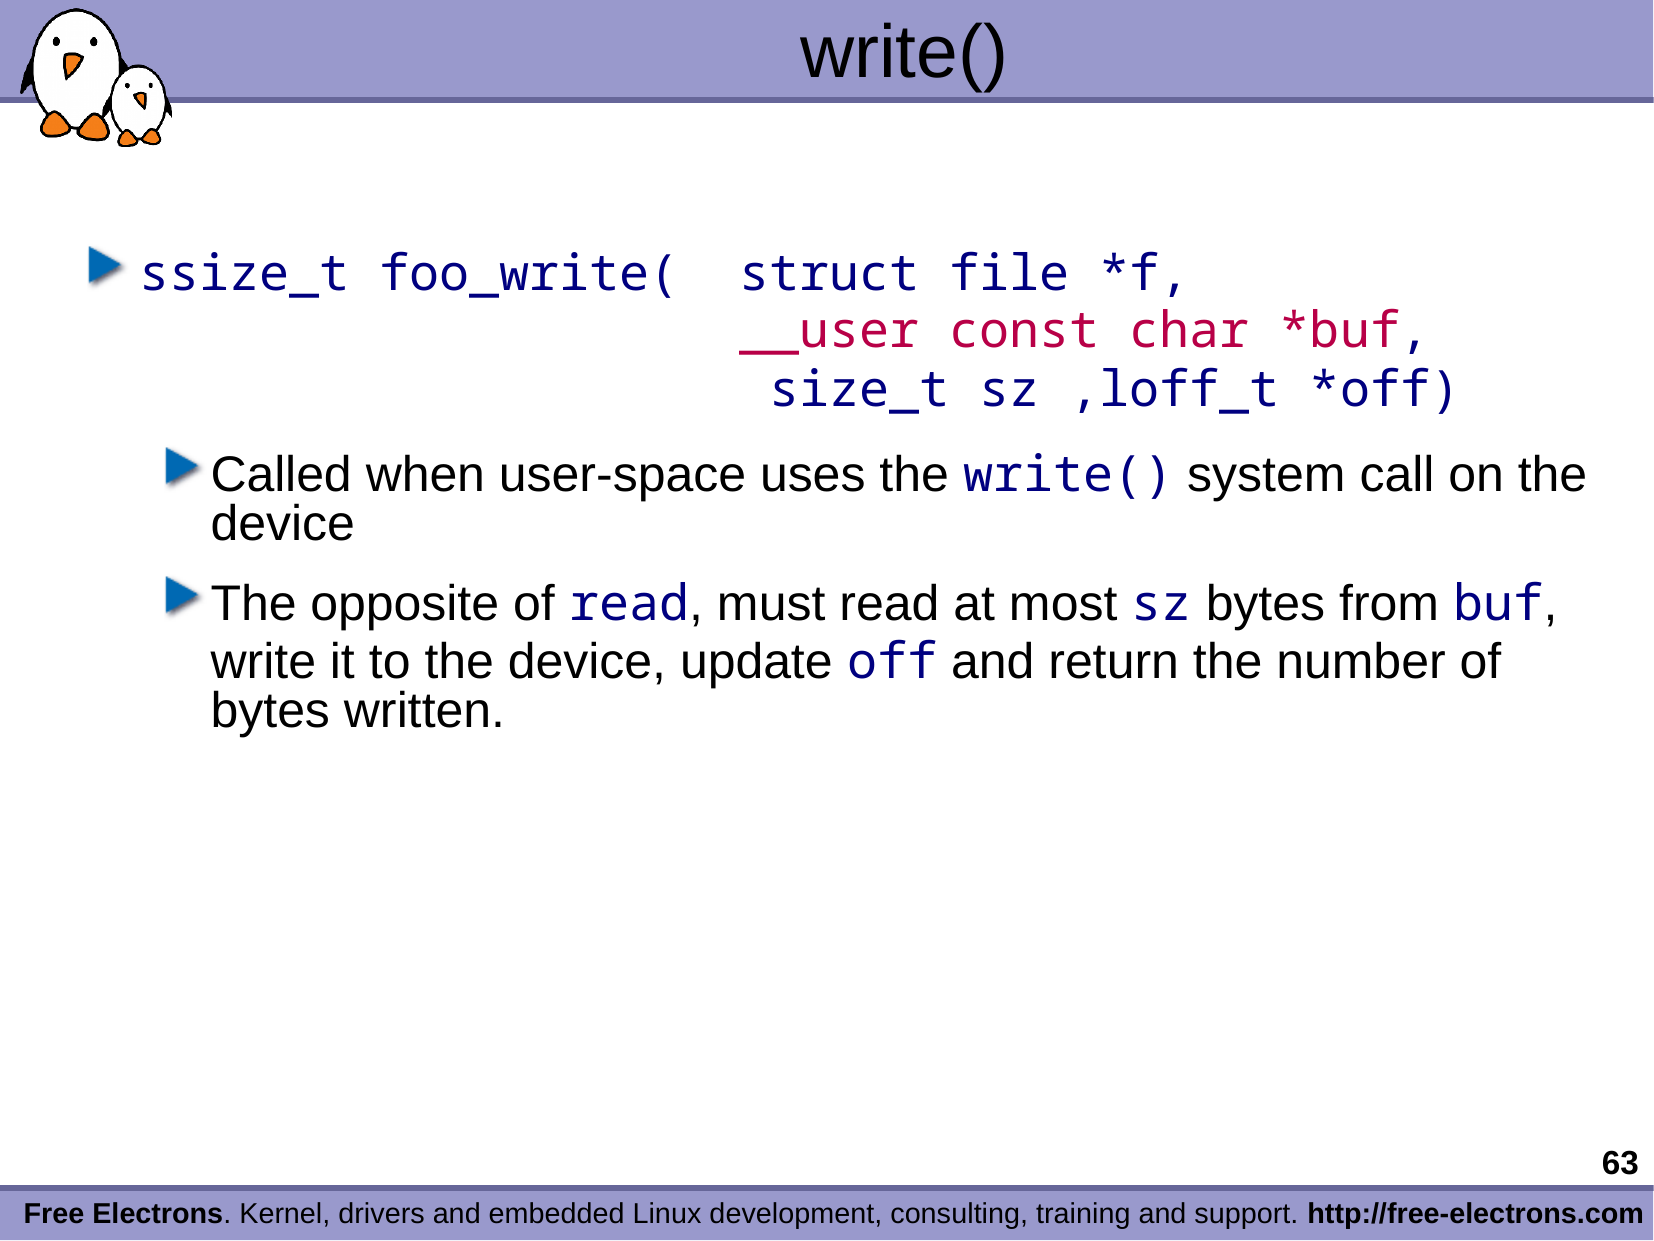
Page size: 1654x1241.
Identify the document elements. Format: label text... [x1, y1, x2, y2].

list ssize_t foo_write( struct file *f, __user const char *buf, size_t sz ,loff_t *off) Called when user-space uses the write() system call on the device The opposite of read, must read at most sz bytes from buf, write it to the device, update off and return the number of bytes written. [68, 243, 1592, 1037]
picture [20, 8, 172, 147]
title write() [178, 4, 1631, 98]
